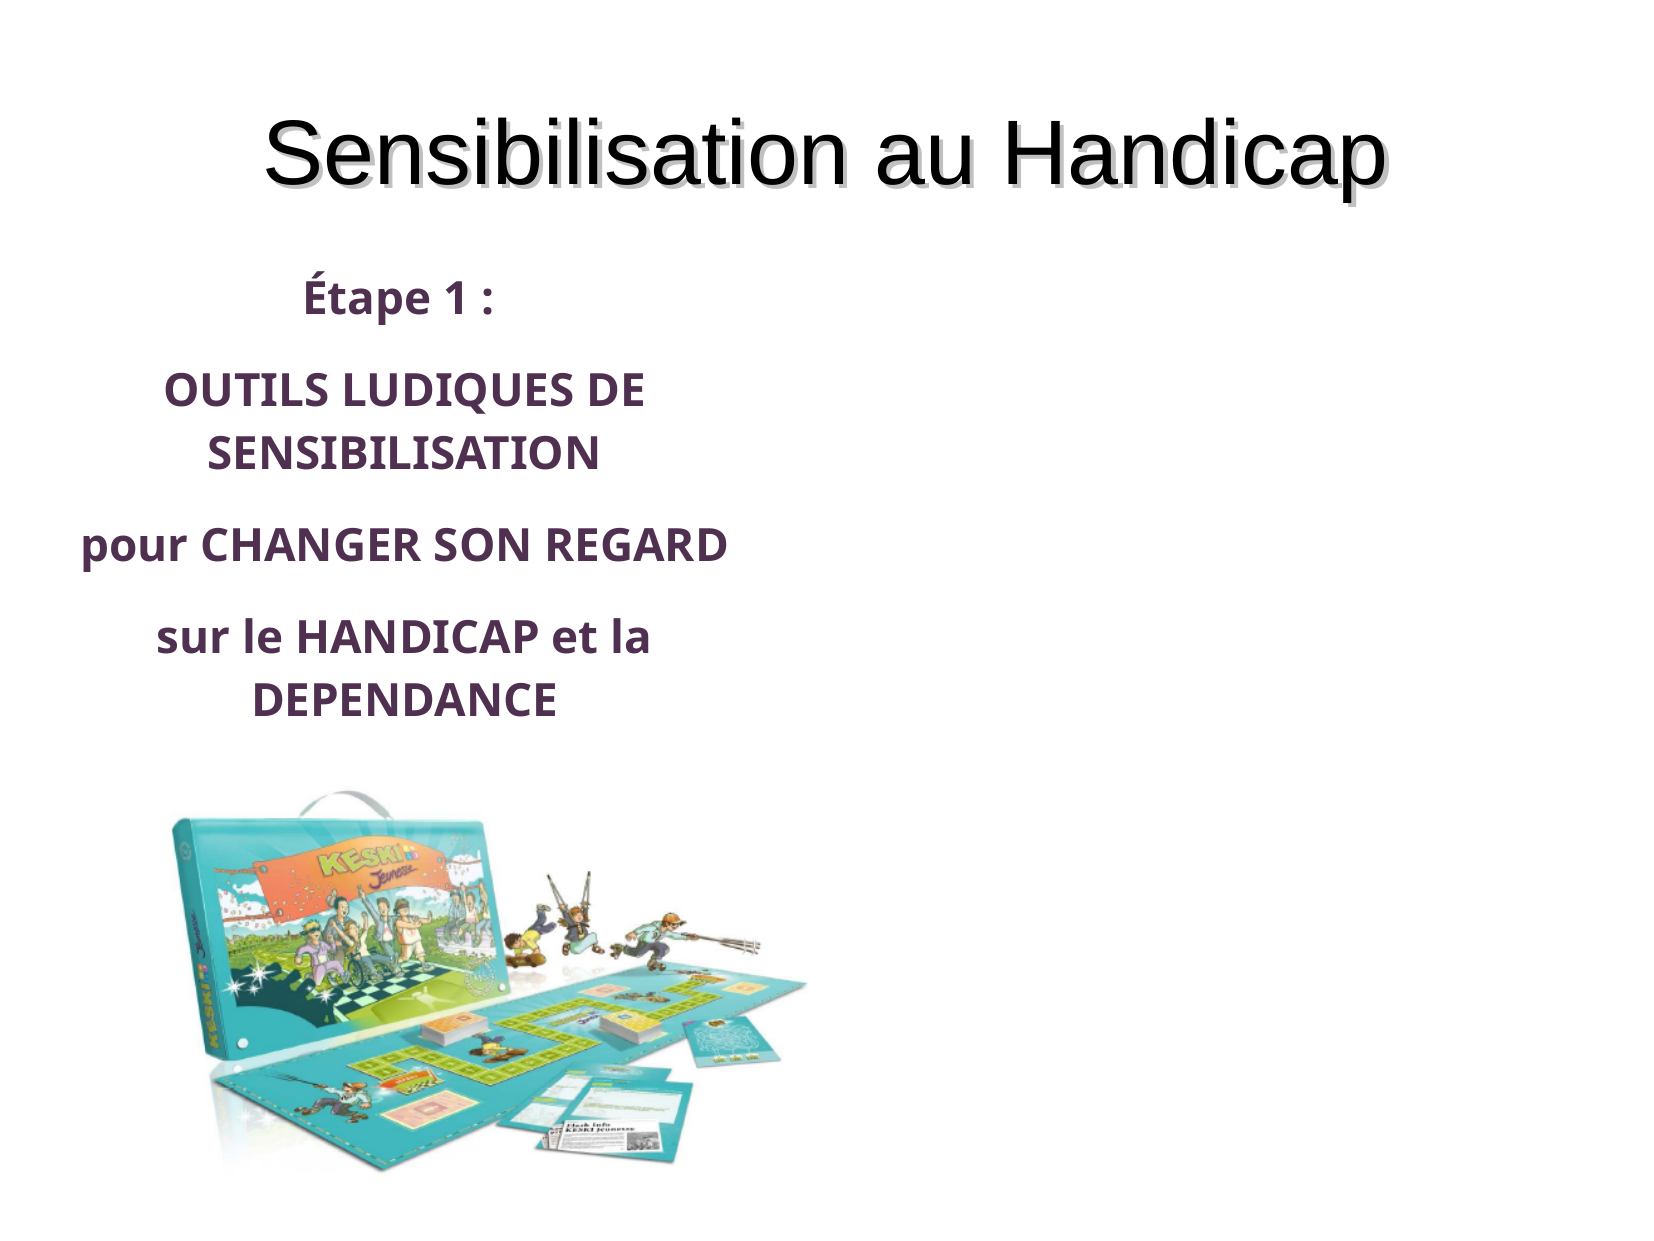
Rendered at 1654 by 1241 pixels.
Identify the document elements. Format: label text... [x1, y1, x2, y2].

picture [23, 413, 1589, 1211]
title Sensibilisation au Handicap [82, 49, 1571, 257]
list Étape 1 : OUTILS LUDIQUES DE SENSIBILISATION pour CHANGER SON REGARD sur le HANDICAP et la DEPENDANCE [41, 265, 768, 738]
